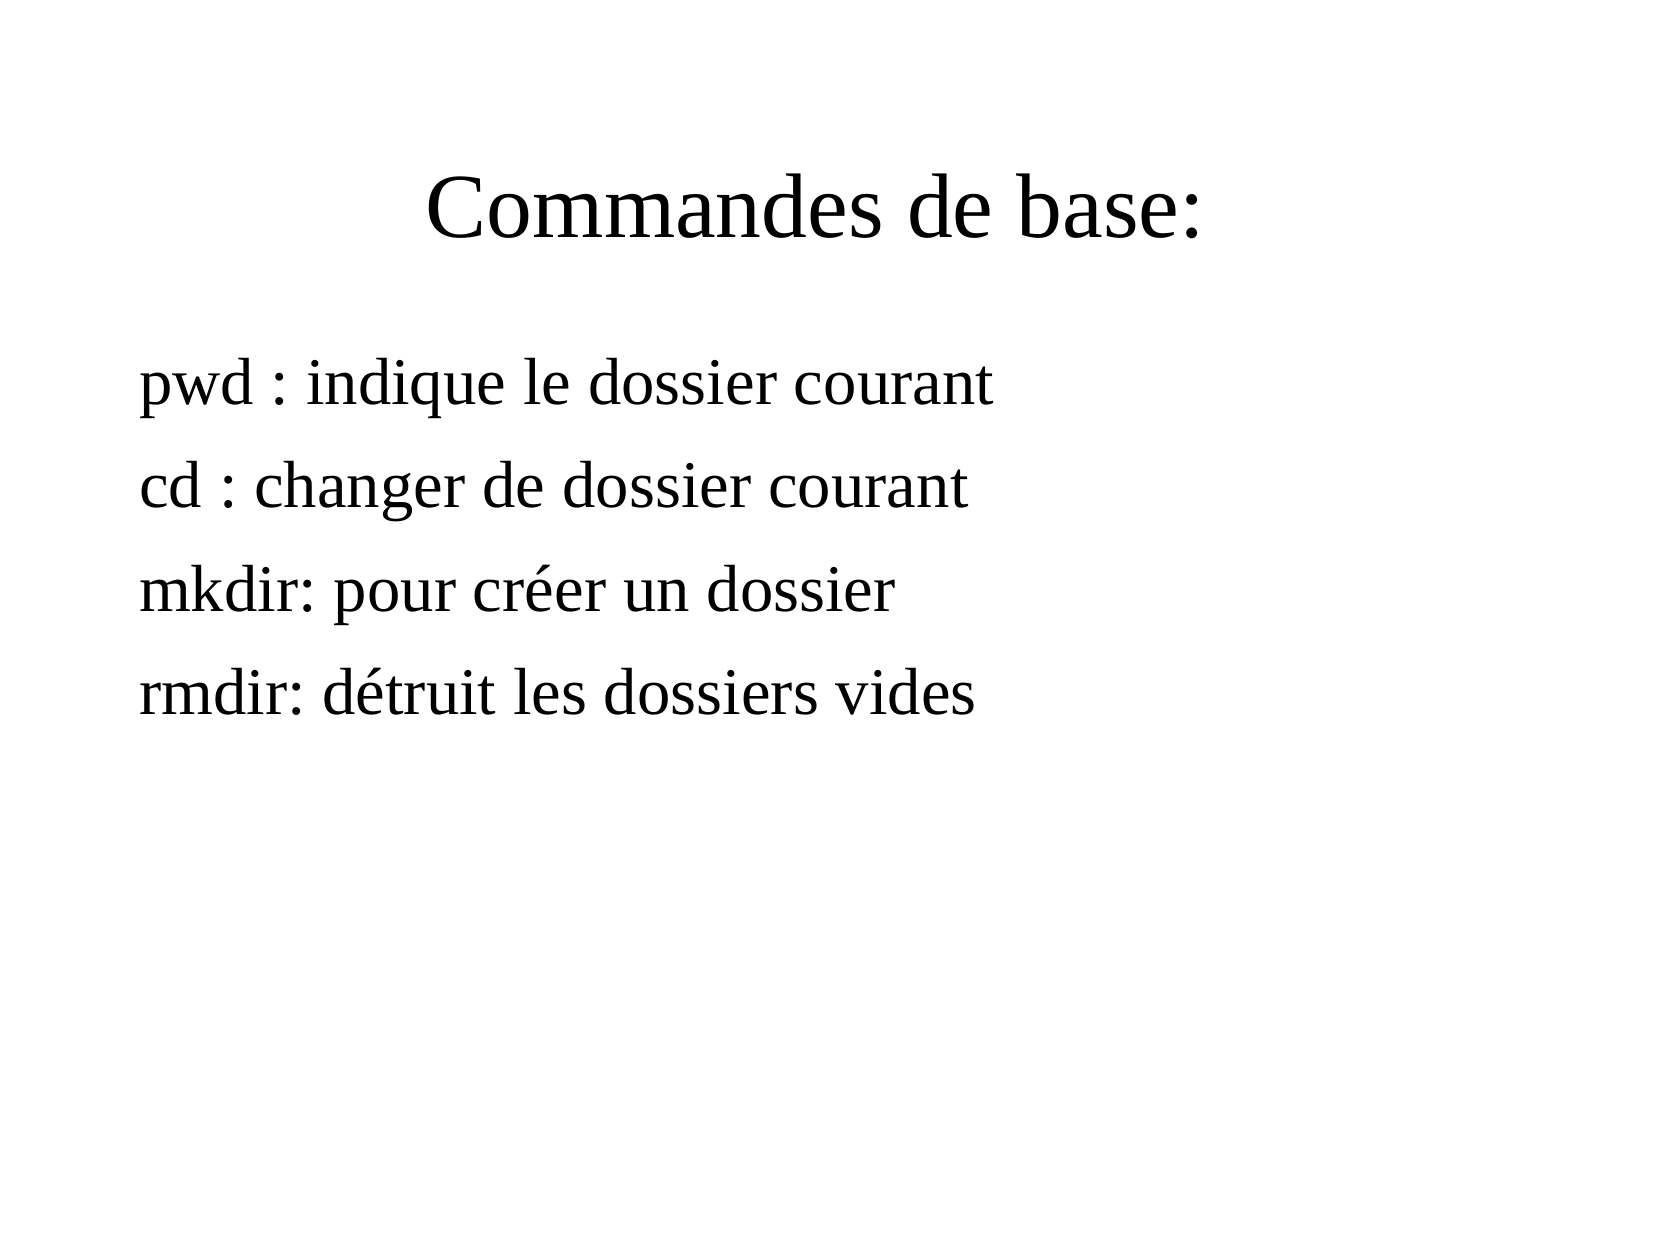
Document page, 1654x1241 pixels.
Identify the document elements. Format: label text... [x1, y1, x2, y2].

list pwd : indique le dossier courant cd : changer de dossier courant mkdir: pour créer un dossier rmdir: détruit les dossiers vides [121, 344, 1534, 1127]
title Commandes de base: [121, 102, 1534, 311]
